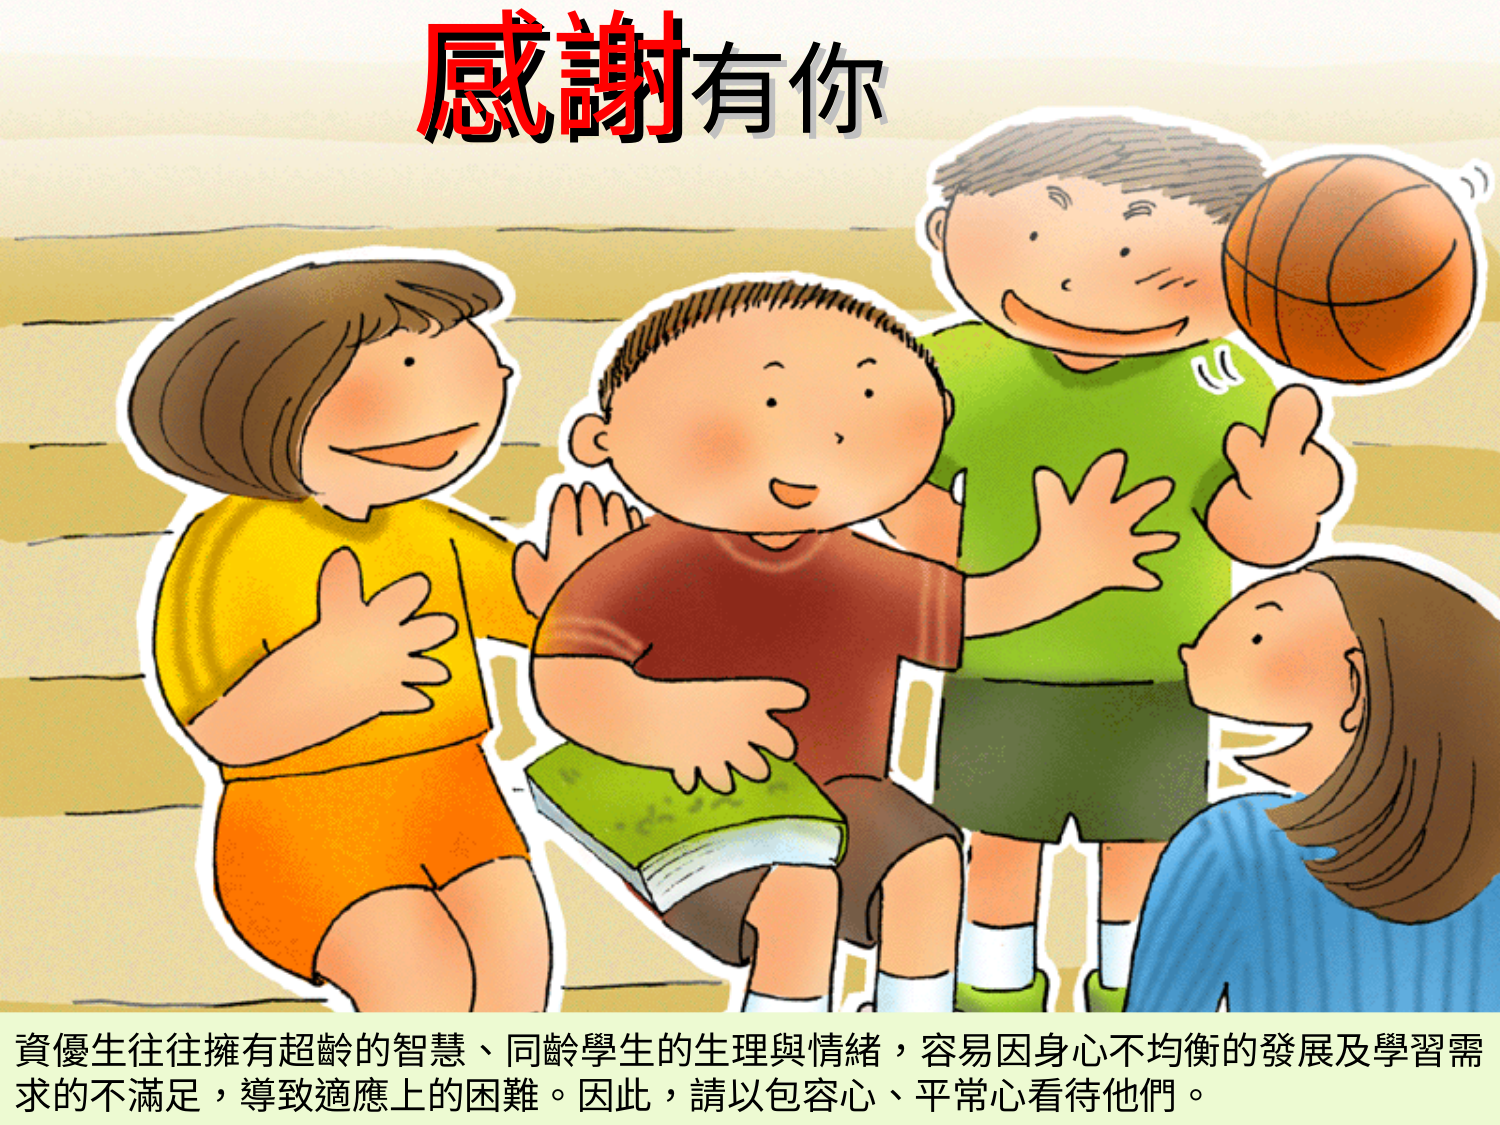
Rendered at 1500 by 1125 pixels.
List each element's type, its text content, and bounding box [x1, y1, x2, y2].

title 感謝有你 [350, 0, 951, 163]
subtitle 資優生往往擁有超齡的智慧、同齡學生的生理與情緒，容易因身心不均衡的發展及學習需求的不滿足，導致適應上的困難。因此，請以包容心、平常心看待他們。 [0, 1012, 1500, 1125]
picture [0, 0, 1500, 1012]
